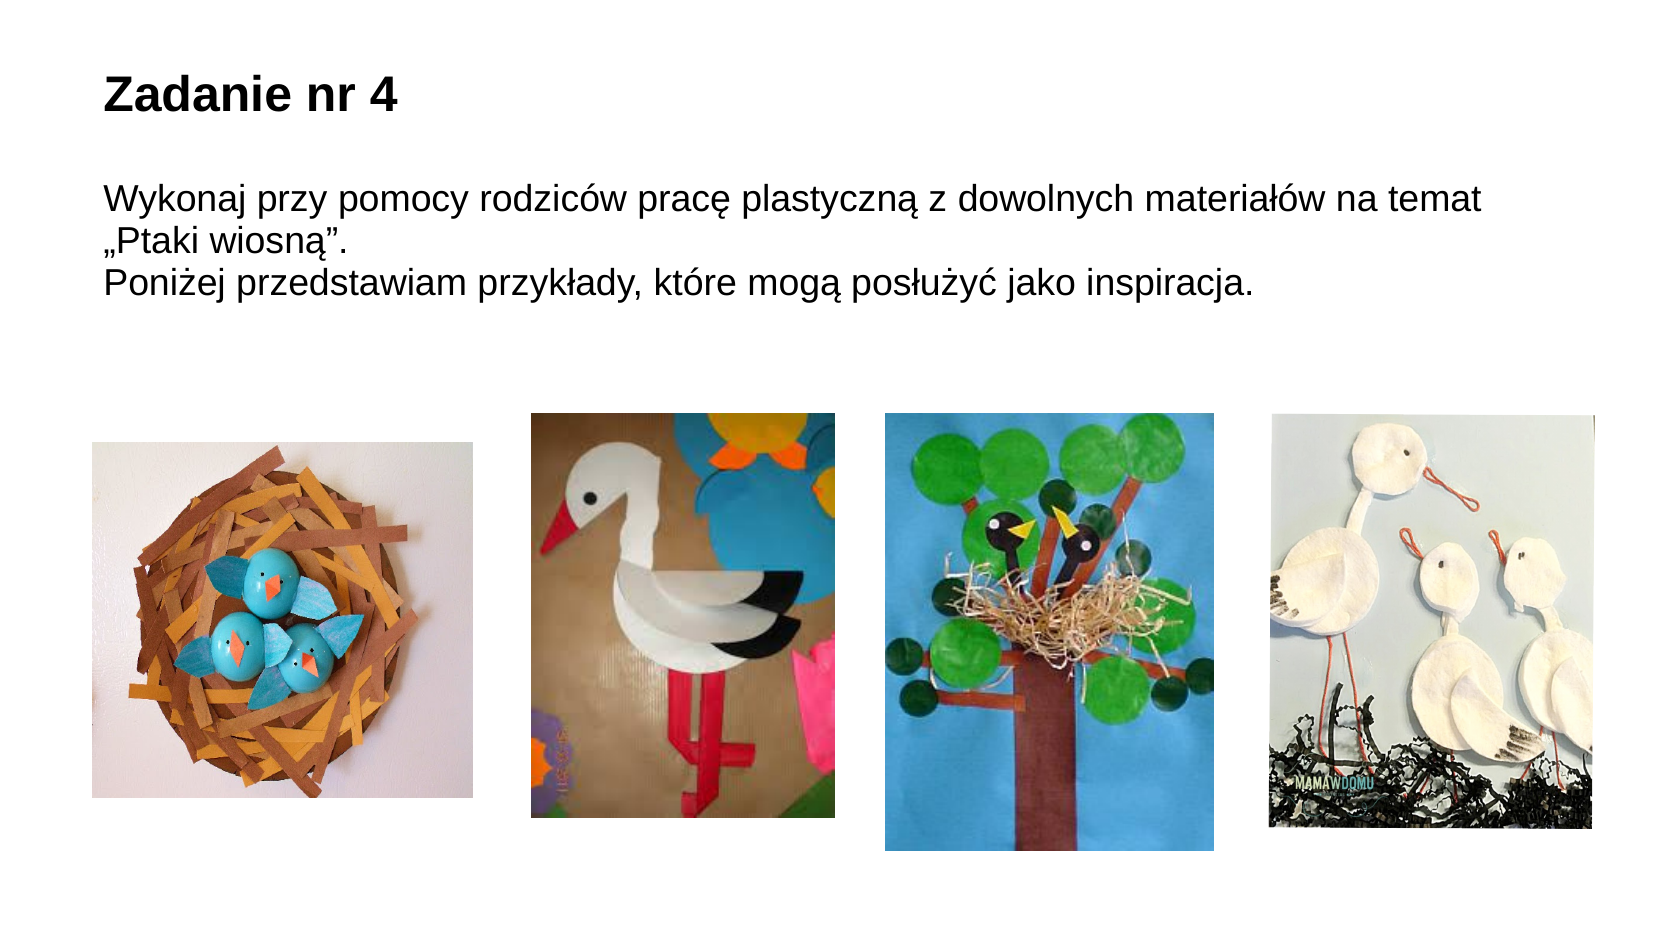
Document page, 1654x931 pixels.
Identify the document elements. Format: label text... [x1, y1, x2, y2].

picture [531, 413, 835, 819]
picture [885, 413, 1214, 851]
picture [92, 442, 473, 798]
picture [1268, 413, 1595, 829]
text_box Zadanie nr 4 Wykonaj przy pomocy rodziców pracę plastyczną z dowolnych materiałów na temat „Ptaki wiosną”. Poniżej przedstawiam przykłady, które mogą posłużyć jako inspiracja. [88, 59, 1506, 312]
